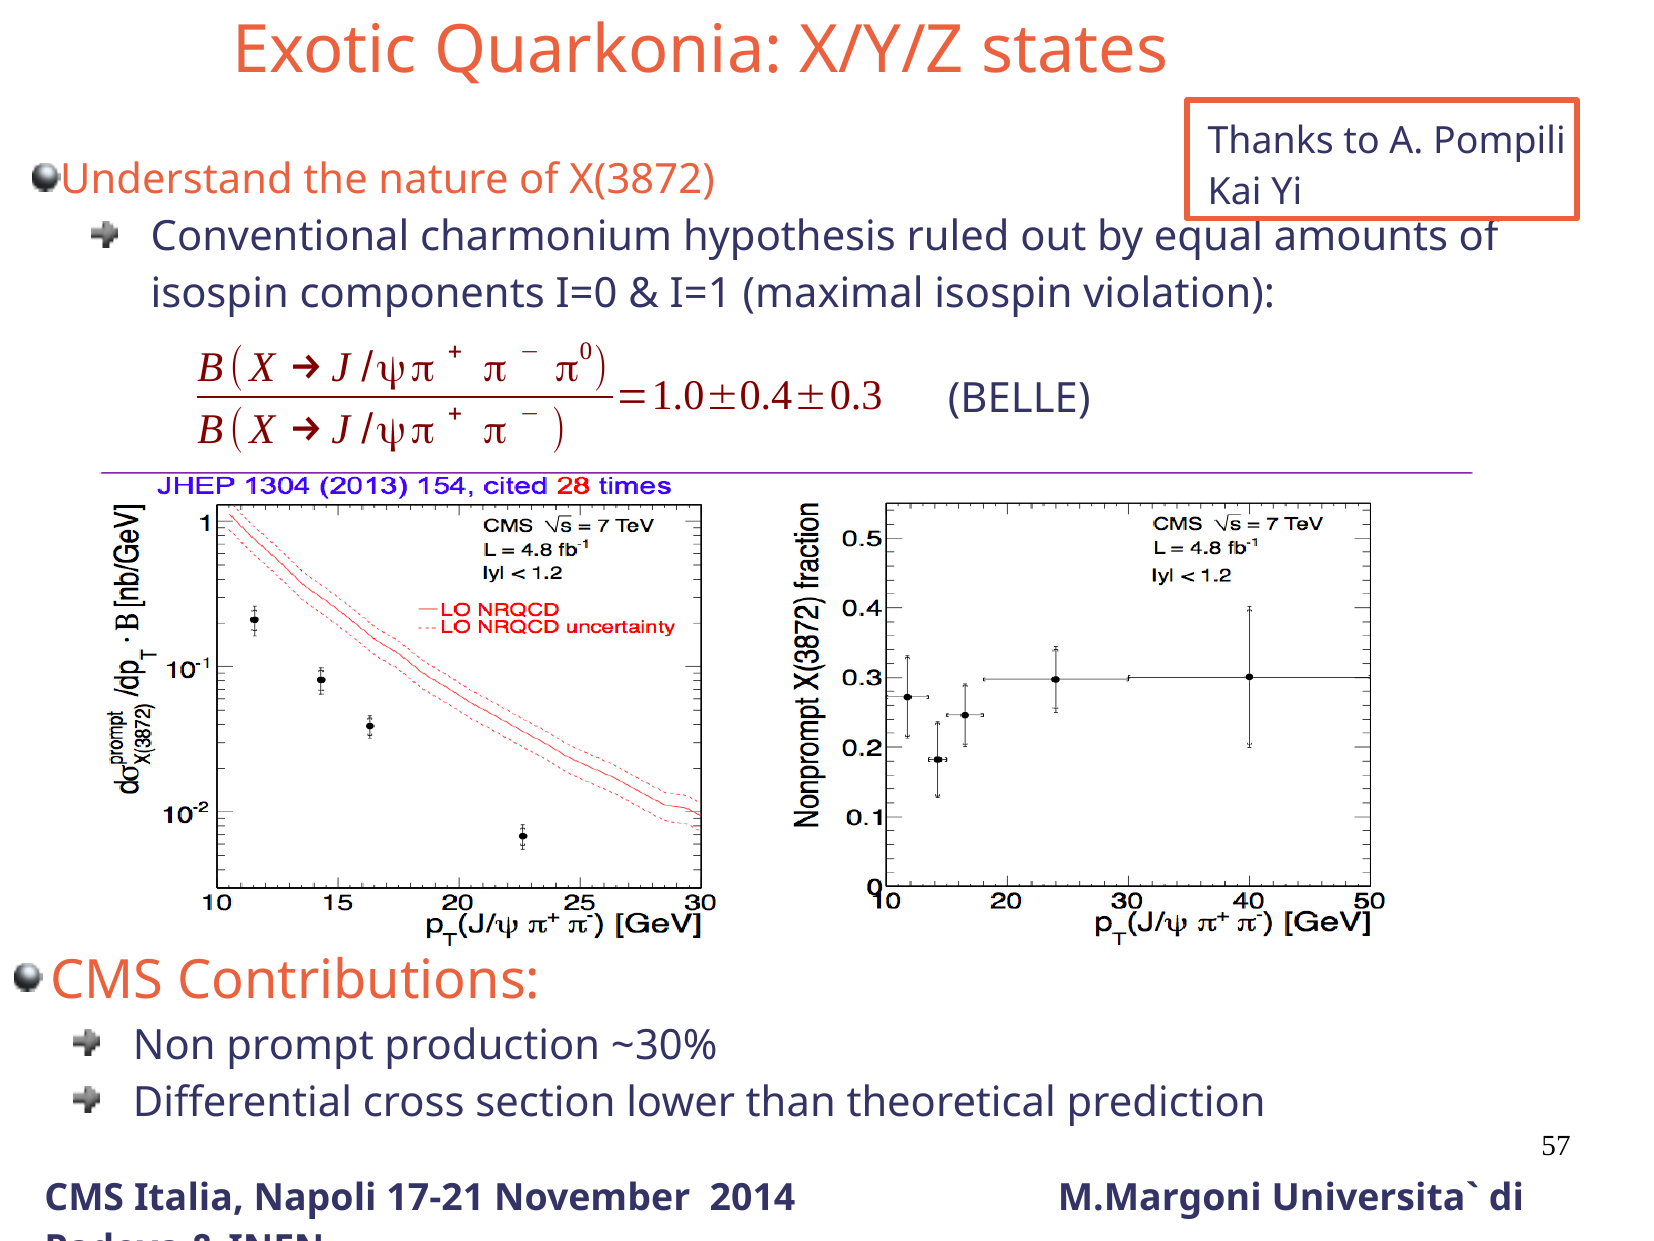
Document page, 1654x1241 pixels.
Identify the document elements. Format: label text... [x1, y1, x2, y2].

text_box Exotic Quarkonia: X/Y/Z states [5, 0, 1648, 109]
text_box Thanks to A. Pompili Kai Yi [1192, 106, 1574, 216]
text_box Exotic Quarkonia: X/Y/Z states [1190, 103, 1574, 109]
chart [185, 337, 892, 456]
text_box CMS Contributions: Non prompt production ~30% Differential cross section lower than theoretical prediction [0, 933, 1625, 1161]
text_box CMS Italia, Napoli 17-21 November 2014 M.Margoni Universita` di Padova & INFN [29, 1163, 1625, 1237]
text_box Understand the nature of X(3872) Conventional charmonium hypothesis ruled out by equal amounts of isospin components I=0 & I=1 (maximal isospin violation): [17, 141, 1619, 582]
picture [70, 472, 1489, 933]
text_box Thanks to A. Pompili Kai Yi [1192, 106, 1654, 237]
text_box (BELLE) [933, 360, 1512, 440]
